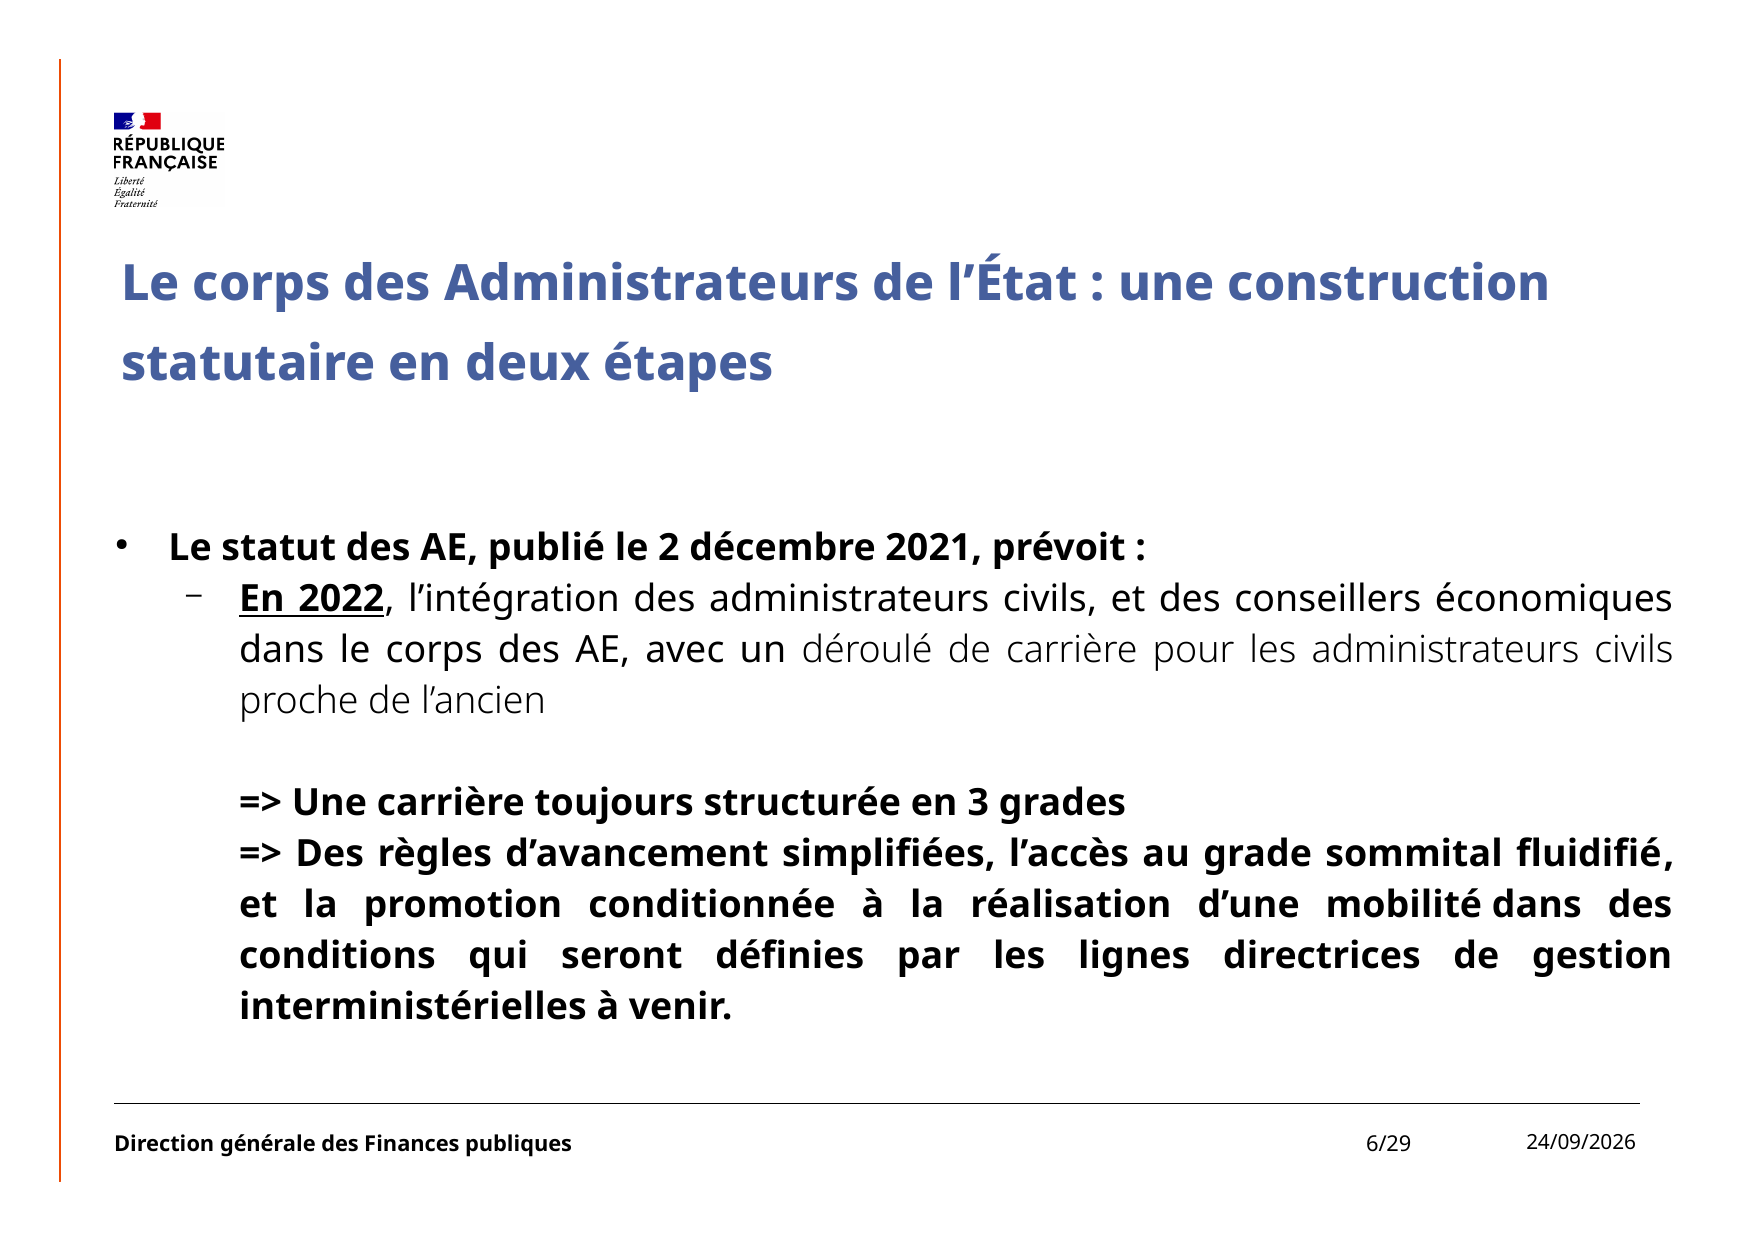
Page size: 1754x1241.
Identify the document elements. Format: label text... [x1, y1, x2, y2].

text_box Le statut des AE, publié le 2 décembre 2021, prévoit : En 2022, l’intégration des administrateurs civils, et des conseillers économiques dans le corps des AE, avec un déroulé de carrière pour les administrateurs civils proche de l’ancien => Une carrière toujours structurée en 3 grades => Des règles d’avancement simplifiées, l’accès au grade sommital fluidifié, et la promotion conditionnée à la réalisation d’une mobilité dans des conditions qui seront définies par les lignes directrices de gestion interministérielles à venir. [82, 513, 1689, 1101]
text_box Le corps des Administrateurs de l’État : une construction statutaire en deux étapes [106, 239, 1687, 513]
picture [114, 112, 225, 207]
